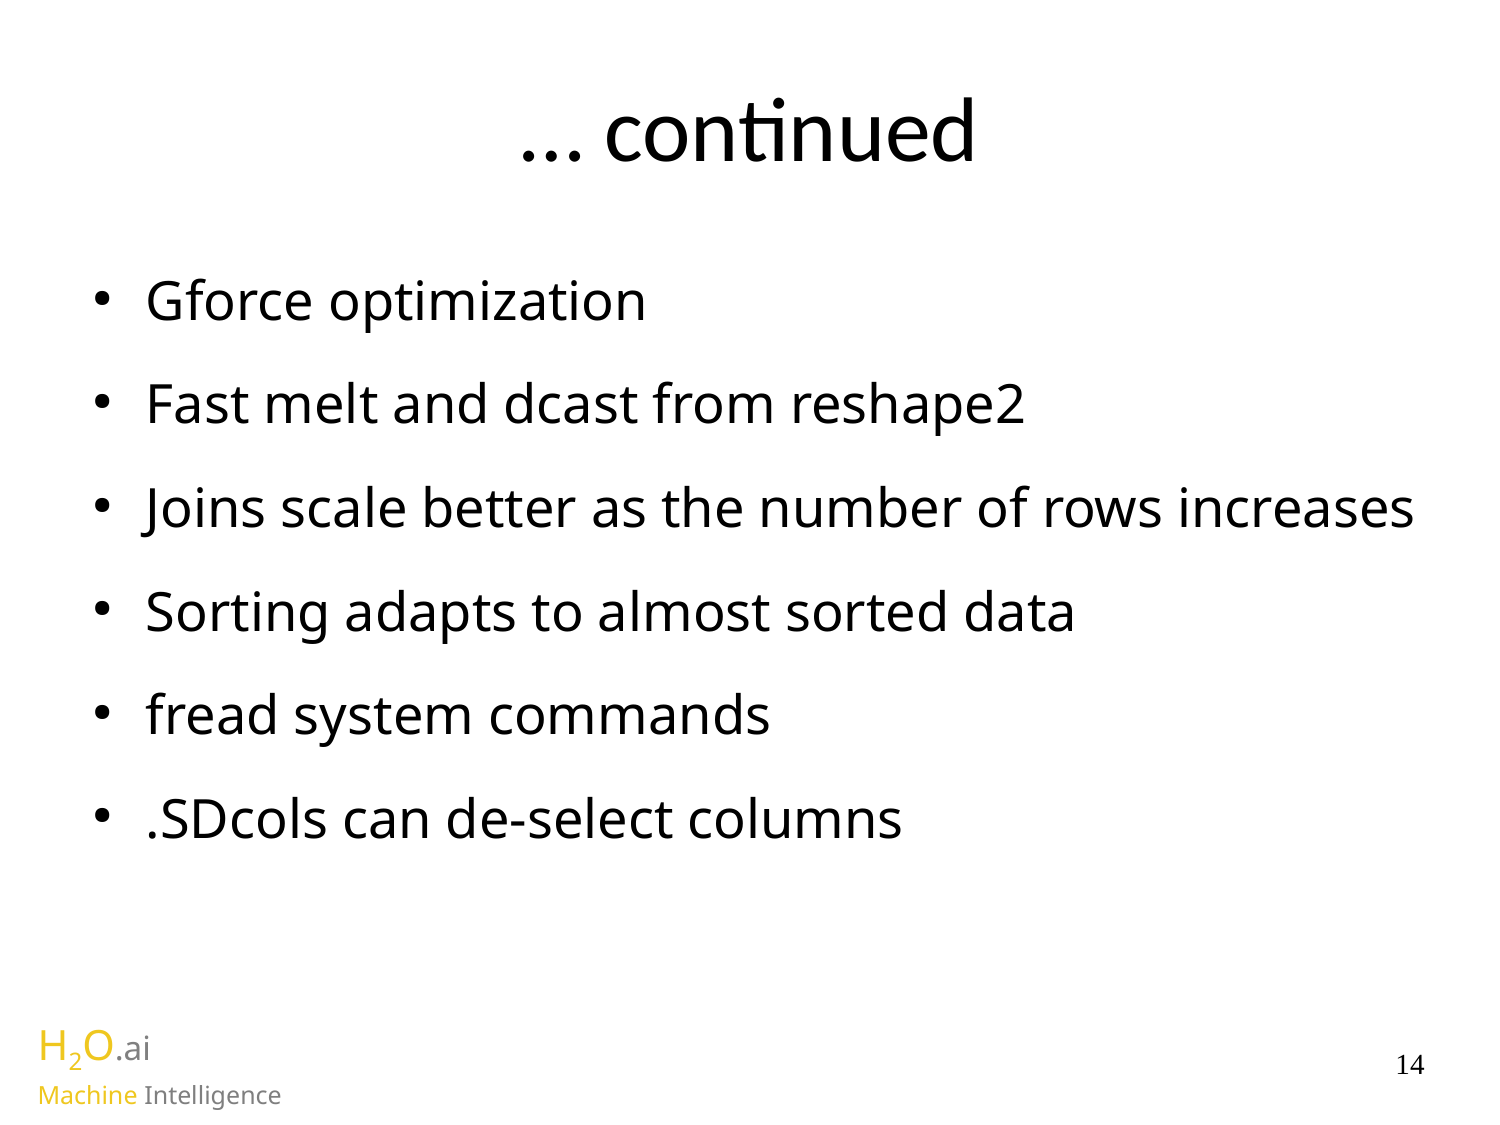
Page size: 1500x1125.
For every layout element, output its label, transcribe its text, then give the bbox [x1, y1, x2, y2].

list Gforce optimization Fast melt and dcast from reshape2 Joins scale better as the number of rows increases Sorting adapts to almost sorted data fread system commands .SDcols can de-select columns [75, 263, 1425, 1125]
title … continued [75, 15, 1426, 263]
